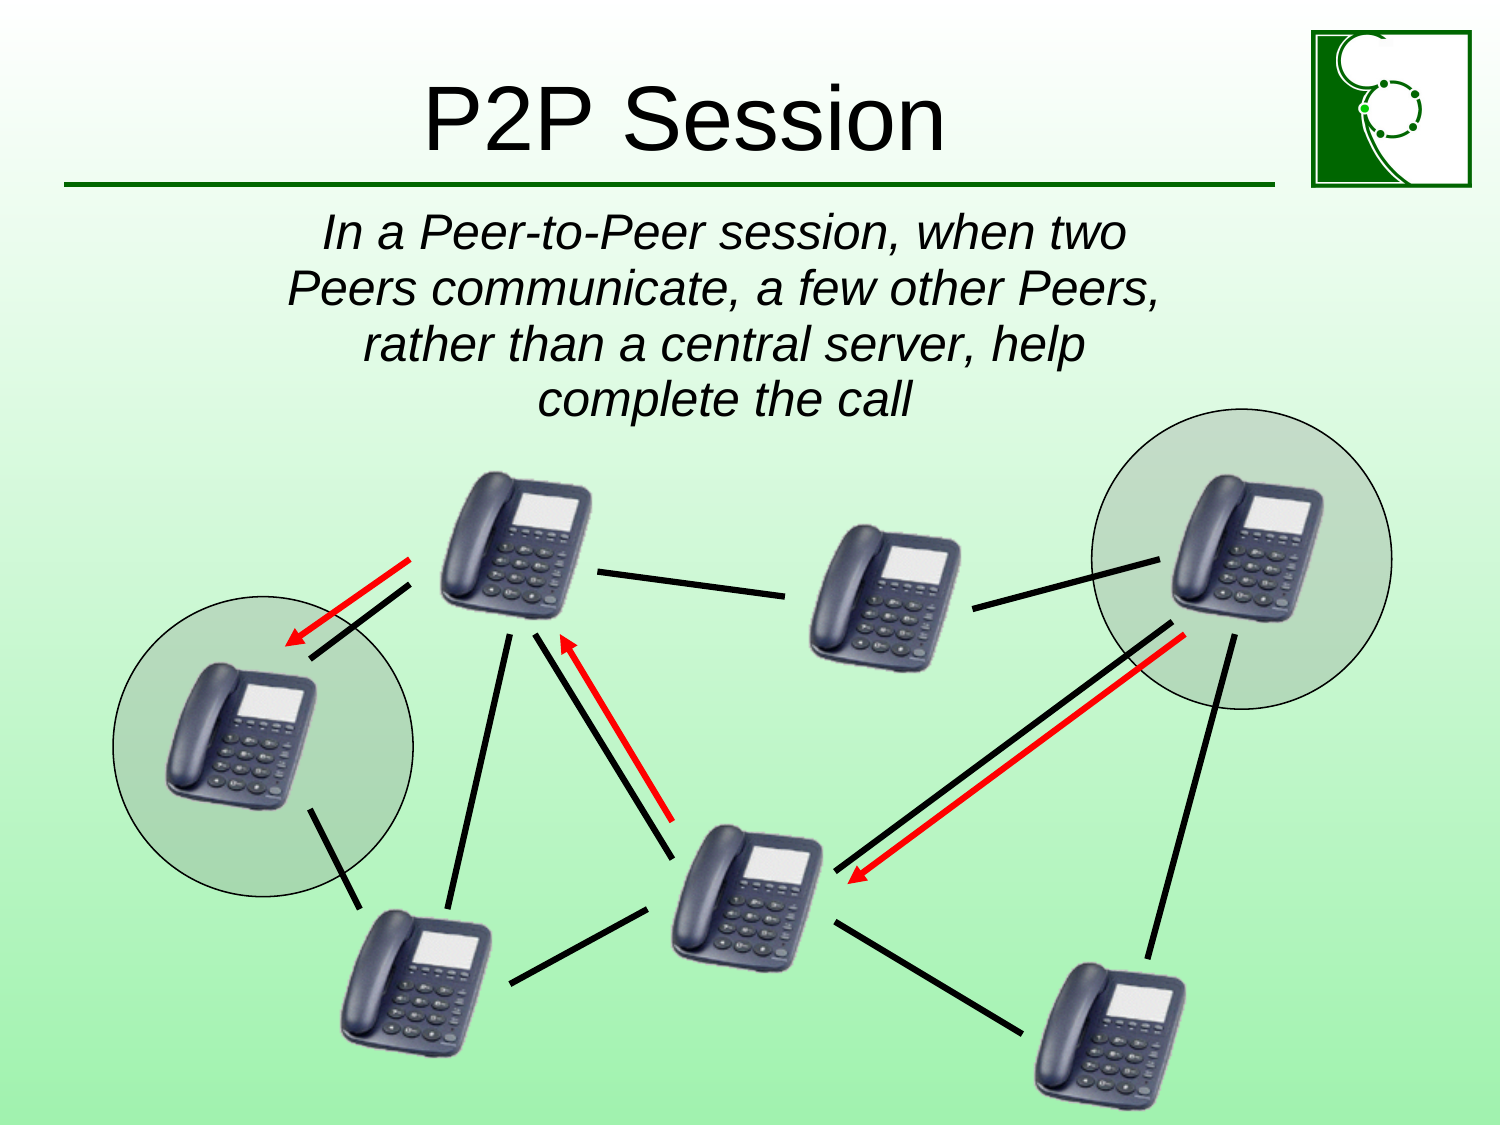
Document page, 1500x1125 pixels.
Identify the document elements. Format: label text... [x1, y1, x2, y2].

text_box [113, 596, 350, 897]
picture [1311, 30, 1472, 188]
picture [1168, 471, 1326, 625]
picture [337, 906, 494, 1060]
picture [668, 821, 826, 976]
title P2P Session [76, 24, 1295, 213]
picture [1031, 959, 1188, 1113]
text_box In a Peer-to-Peer session, when two Peers communicate, a few other Peers, rather than a central server, help complete the call [262, 196, 1188, 436]
picture [437, 468, 594, 622]
text_box [1091, 409, 1392, 710]
picture [806, 521, 963, 676]
text_box [316, 629, 414, 872]
picture [162, 659, 319, 813]
